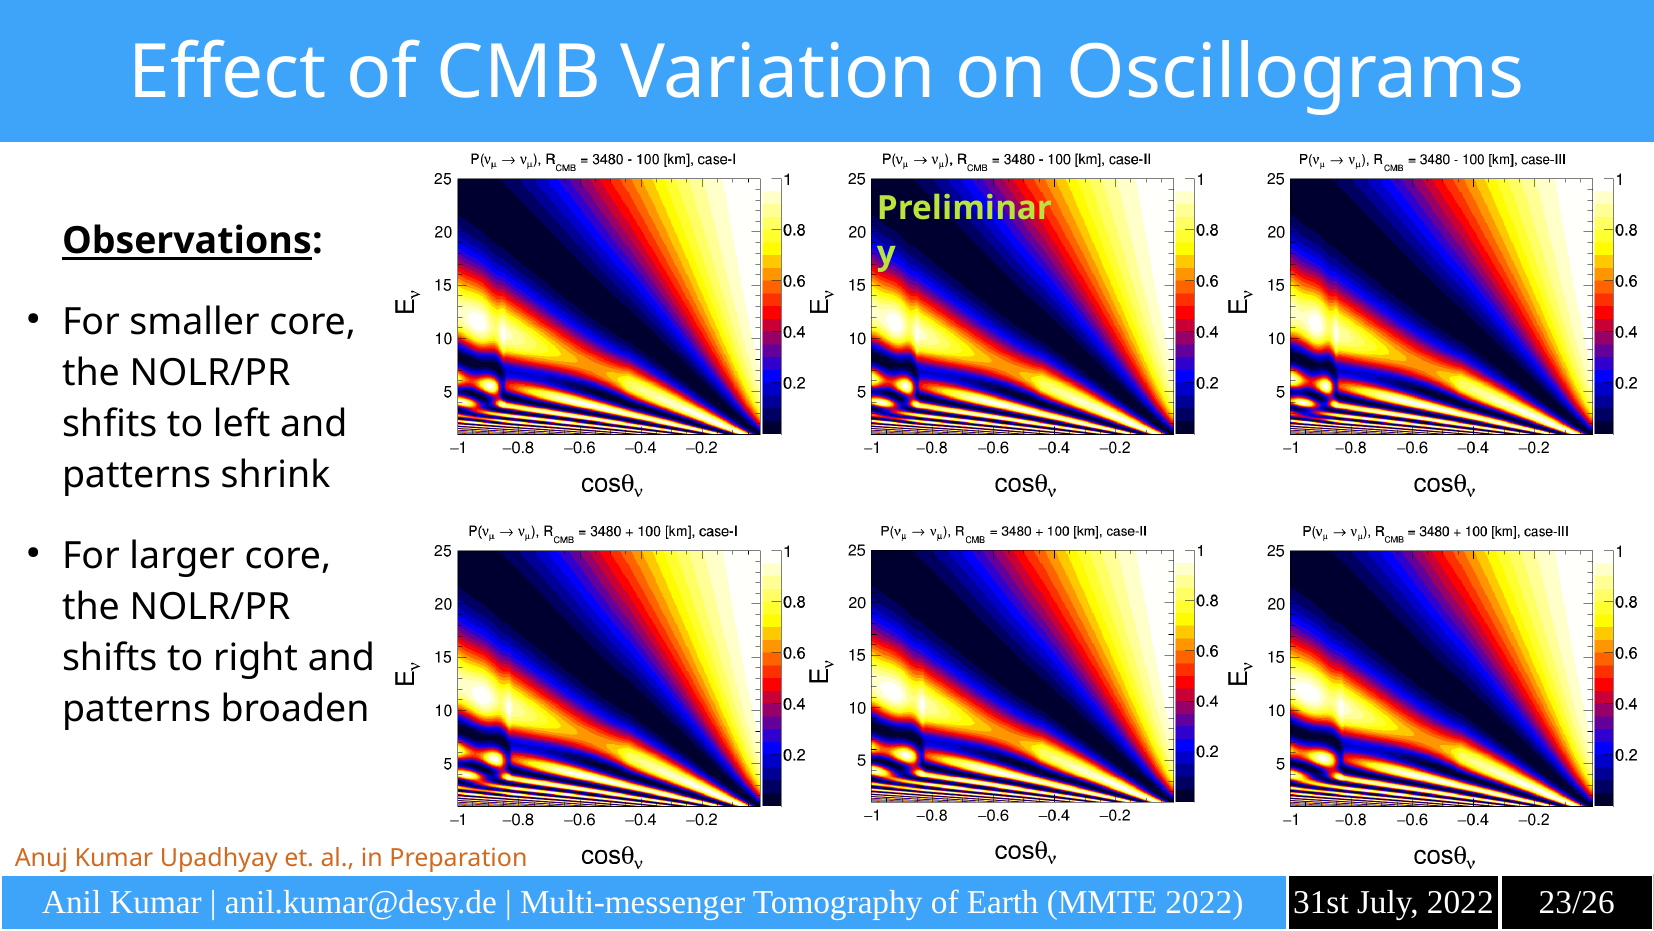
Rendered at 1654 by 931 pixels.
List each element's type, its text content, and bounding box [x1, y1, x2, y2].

picture [395, 519, 1223, 864]
title Effect of CMB Variation on Oscillograms [0, 0, 1654, 142]
picture [1228, 147, 1642, 497]
picture [1228, 519, 1642, 869]
picture [395, 147, 1223, 497]
text_box Observations: For smaller core, the NOLR/PR shfits to left and patterns shrink For larger core, the NOLR/PR shifts to right and patterns broaden [11, 206, 402, 829]
text_box Anuj Kumar Upadhyay et. al., in Preparation [0, 832, 1654, 881]
text_box Preliminary [862, 176, 1075, 237]
